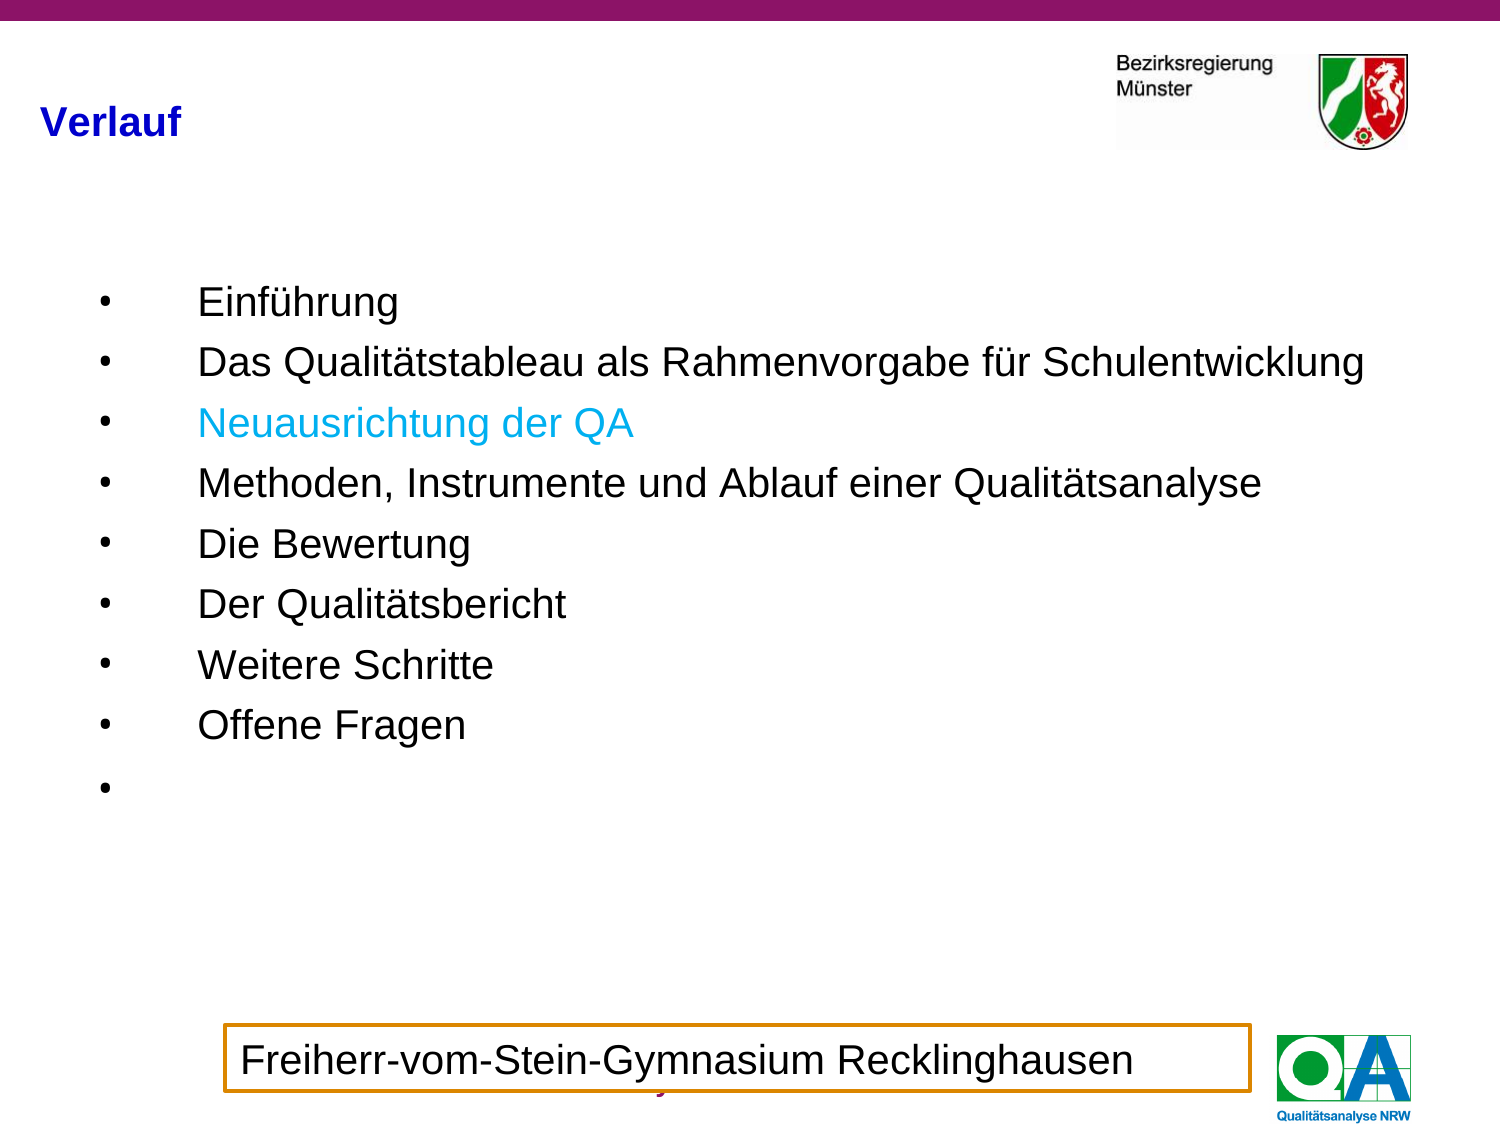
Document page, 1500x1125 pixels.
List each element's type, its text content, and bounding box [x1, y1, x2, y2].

title Verlauf [39, 50, 934, 145]
text_box Freiherr-vom-Stein-Gymnasium Recklinghausen [225, 1025, 1251, 1091]
list Einführung Das Qualitätstableau als Rahmenvorgabe für Schulentwicklung Neuausrichtung der QA Methoden, Instrumente und Ablauf einer Qualitätsanalyse Die Bewertung Der Qualitätsbericht Weitere Schritte Offene Fragen [82, 267, 1432, 849]
